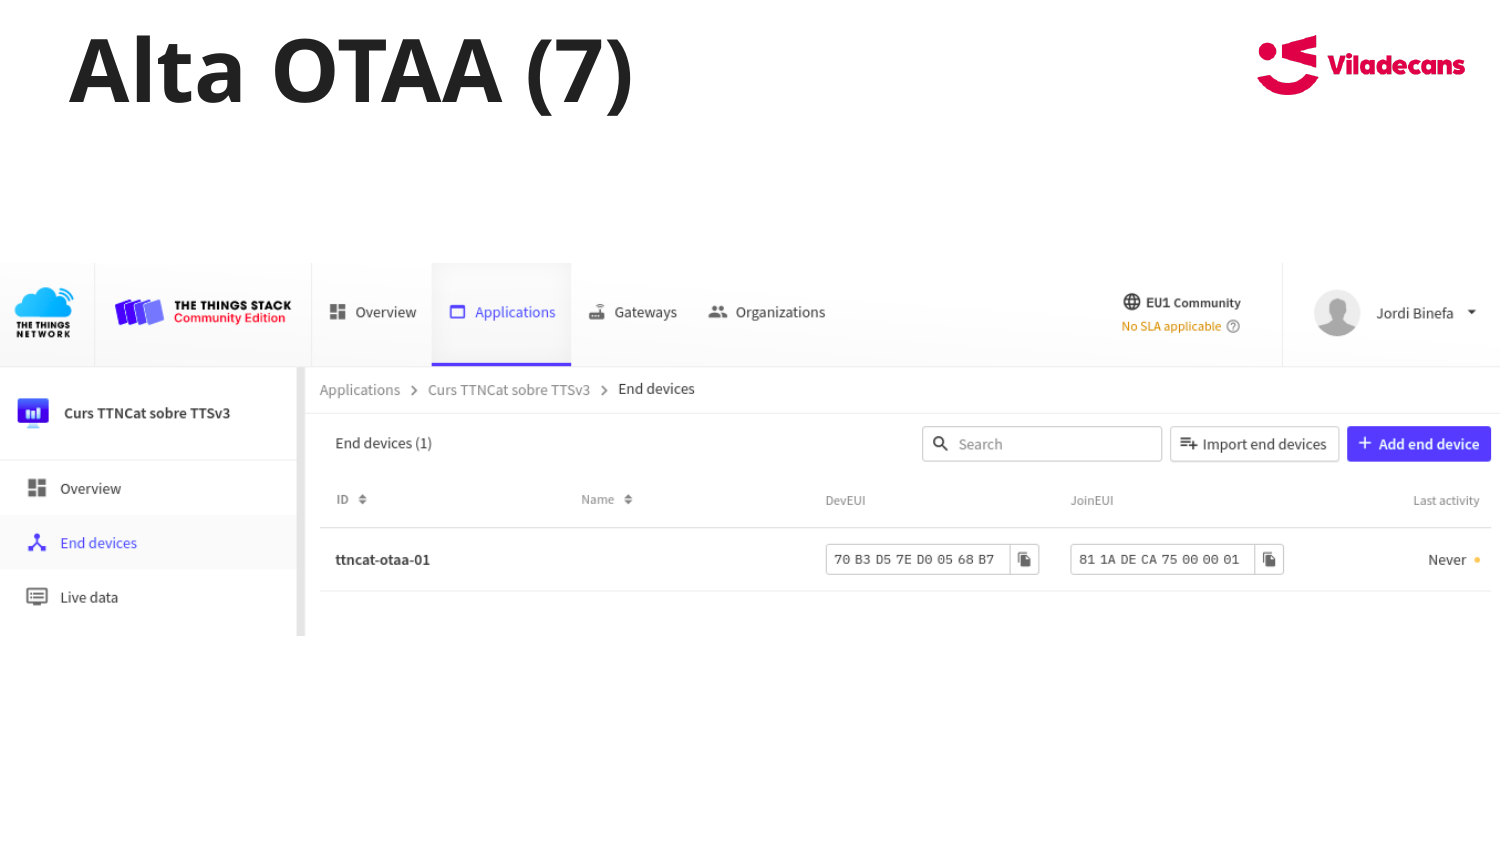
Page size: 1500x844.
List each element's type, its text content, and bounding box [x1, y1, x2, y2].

picture [1453, 35, 1465, 95]
picture [0, 263, 1500, 636]
title Alta OTAA (7) [55, 0, 1453, 132]
